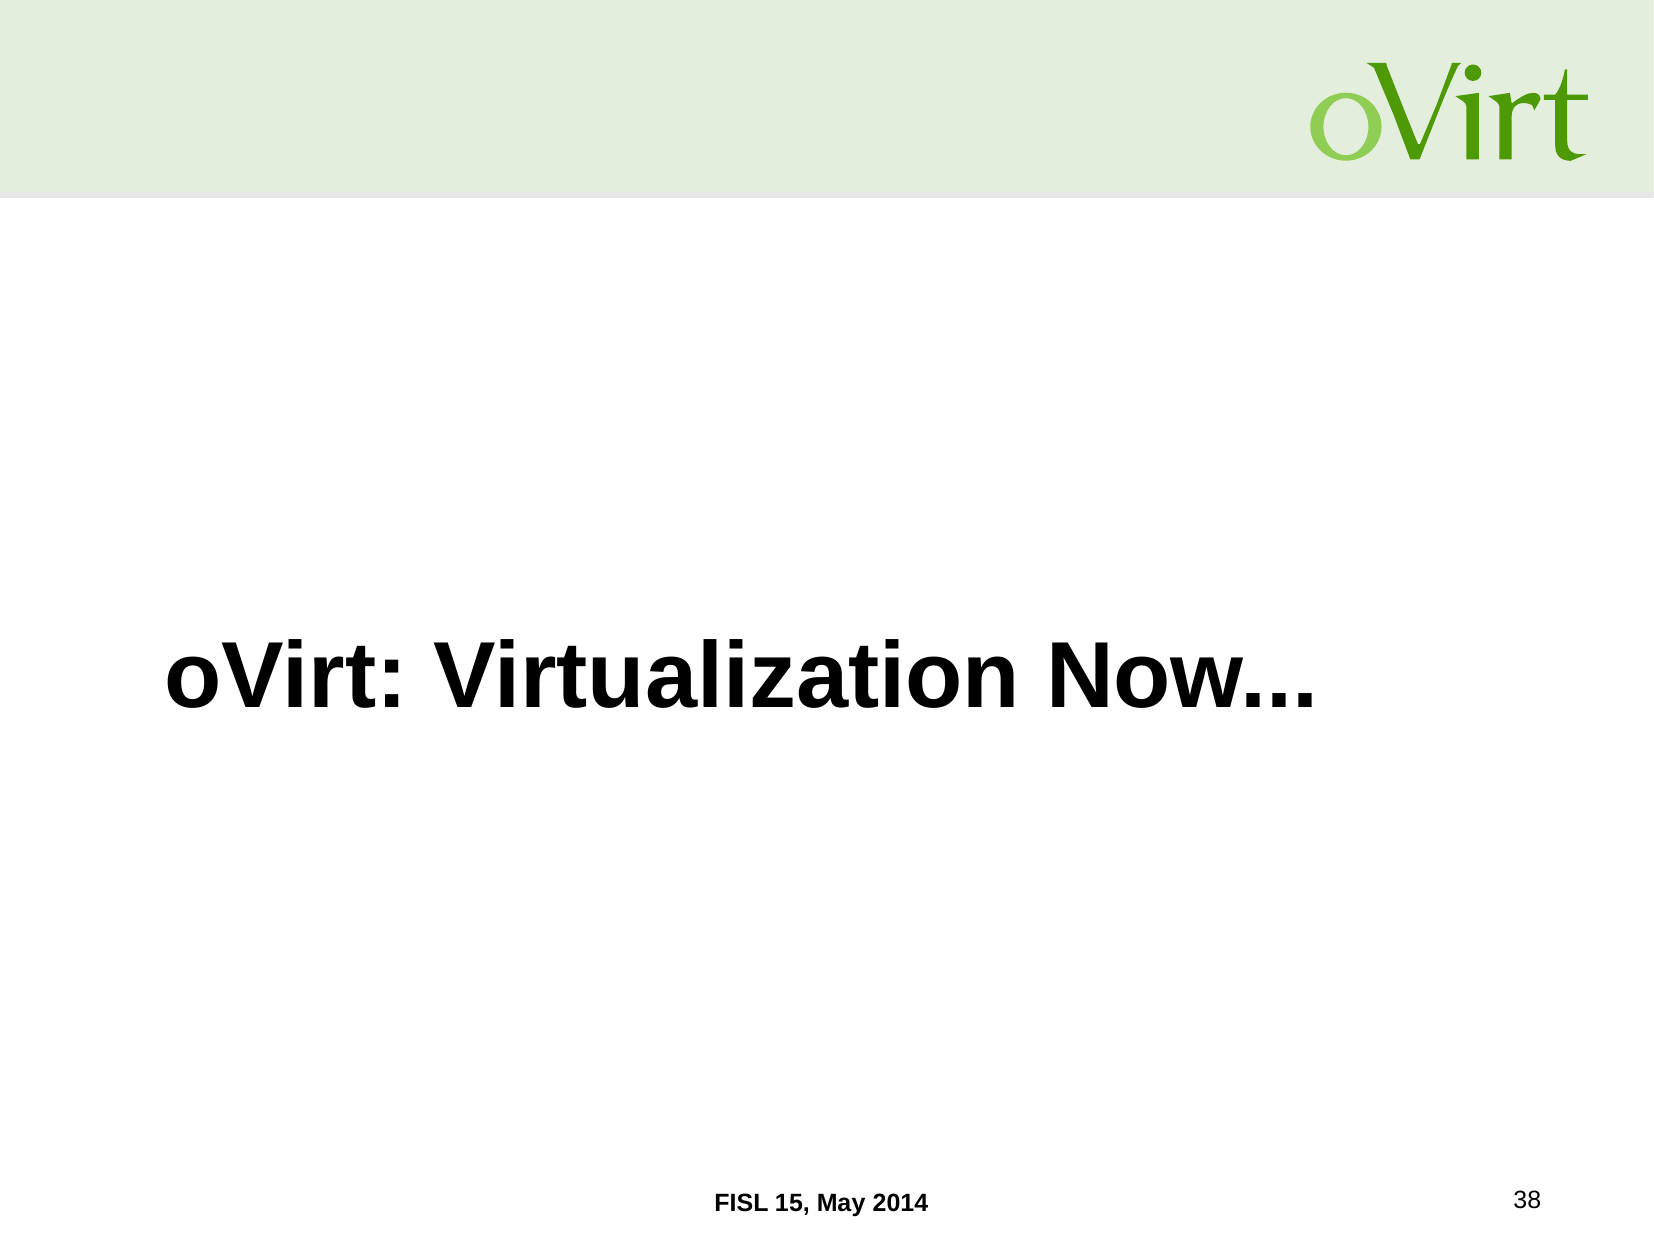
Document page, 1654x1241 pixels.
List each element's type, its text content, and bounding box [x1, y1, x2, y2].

text_box oVirt: Virtualization Now... [150, 615, 1654, 750]
